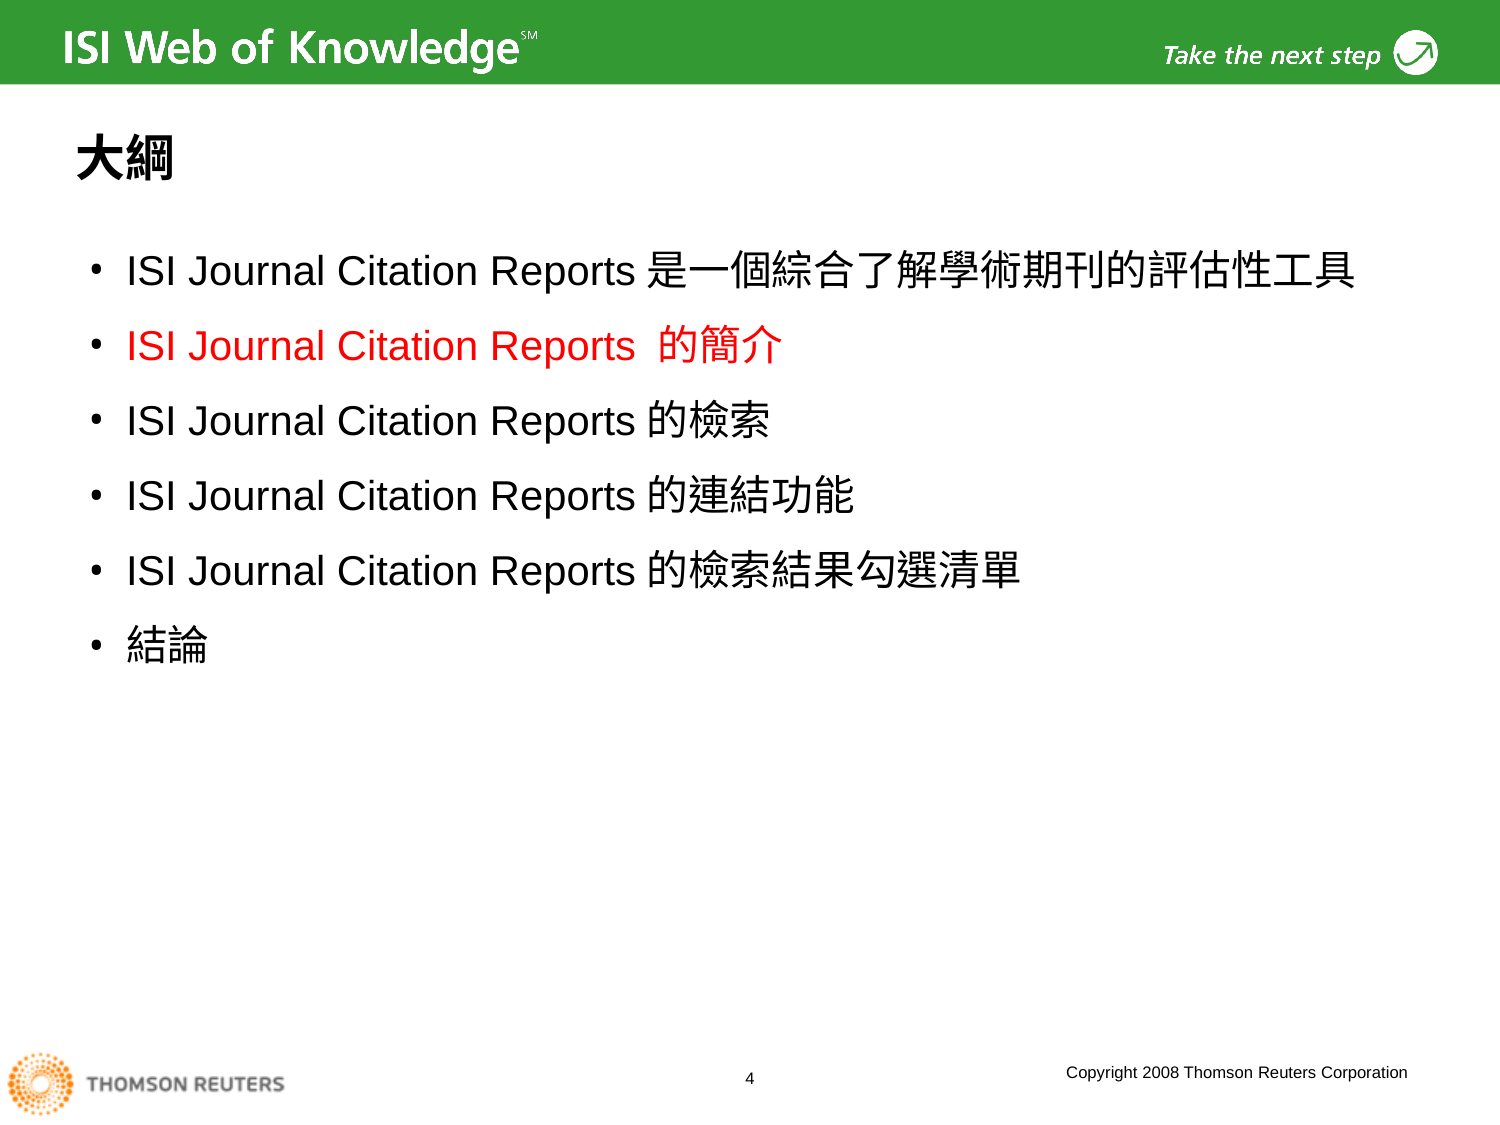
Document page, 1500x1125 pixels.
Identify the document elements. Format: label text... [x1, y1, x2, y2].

list ISI Journal Citation Reports是一個綜合了解學術期刊的評估性工具 ISI Journal Citation Reports 的簡介 ISI Journal Citation Reports的檢索 ISI Journal Citation Reports的連結功能 ISI Journal Citation Reports的檢索結果勾選清單 結論 [88, 243, 1424, 1012]
title 大綱 [75, 111, 1426, 187]
